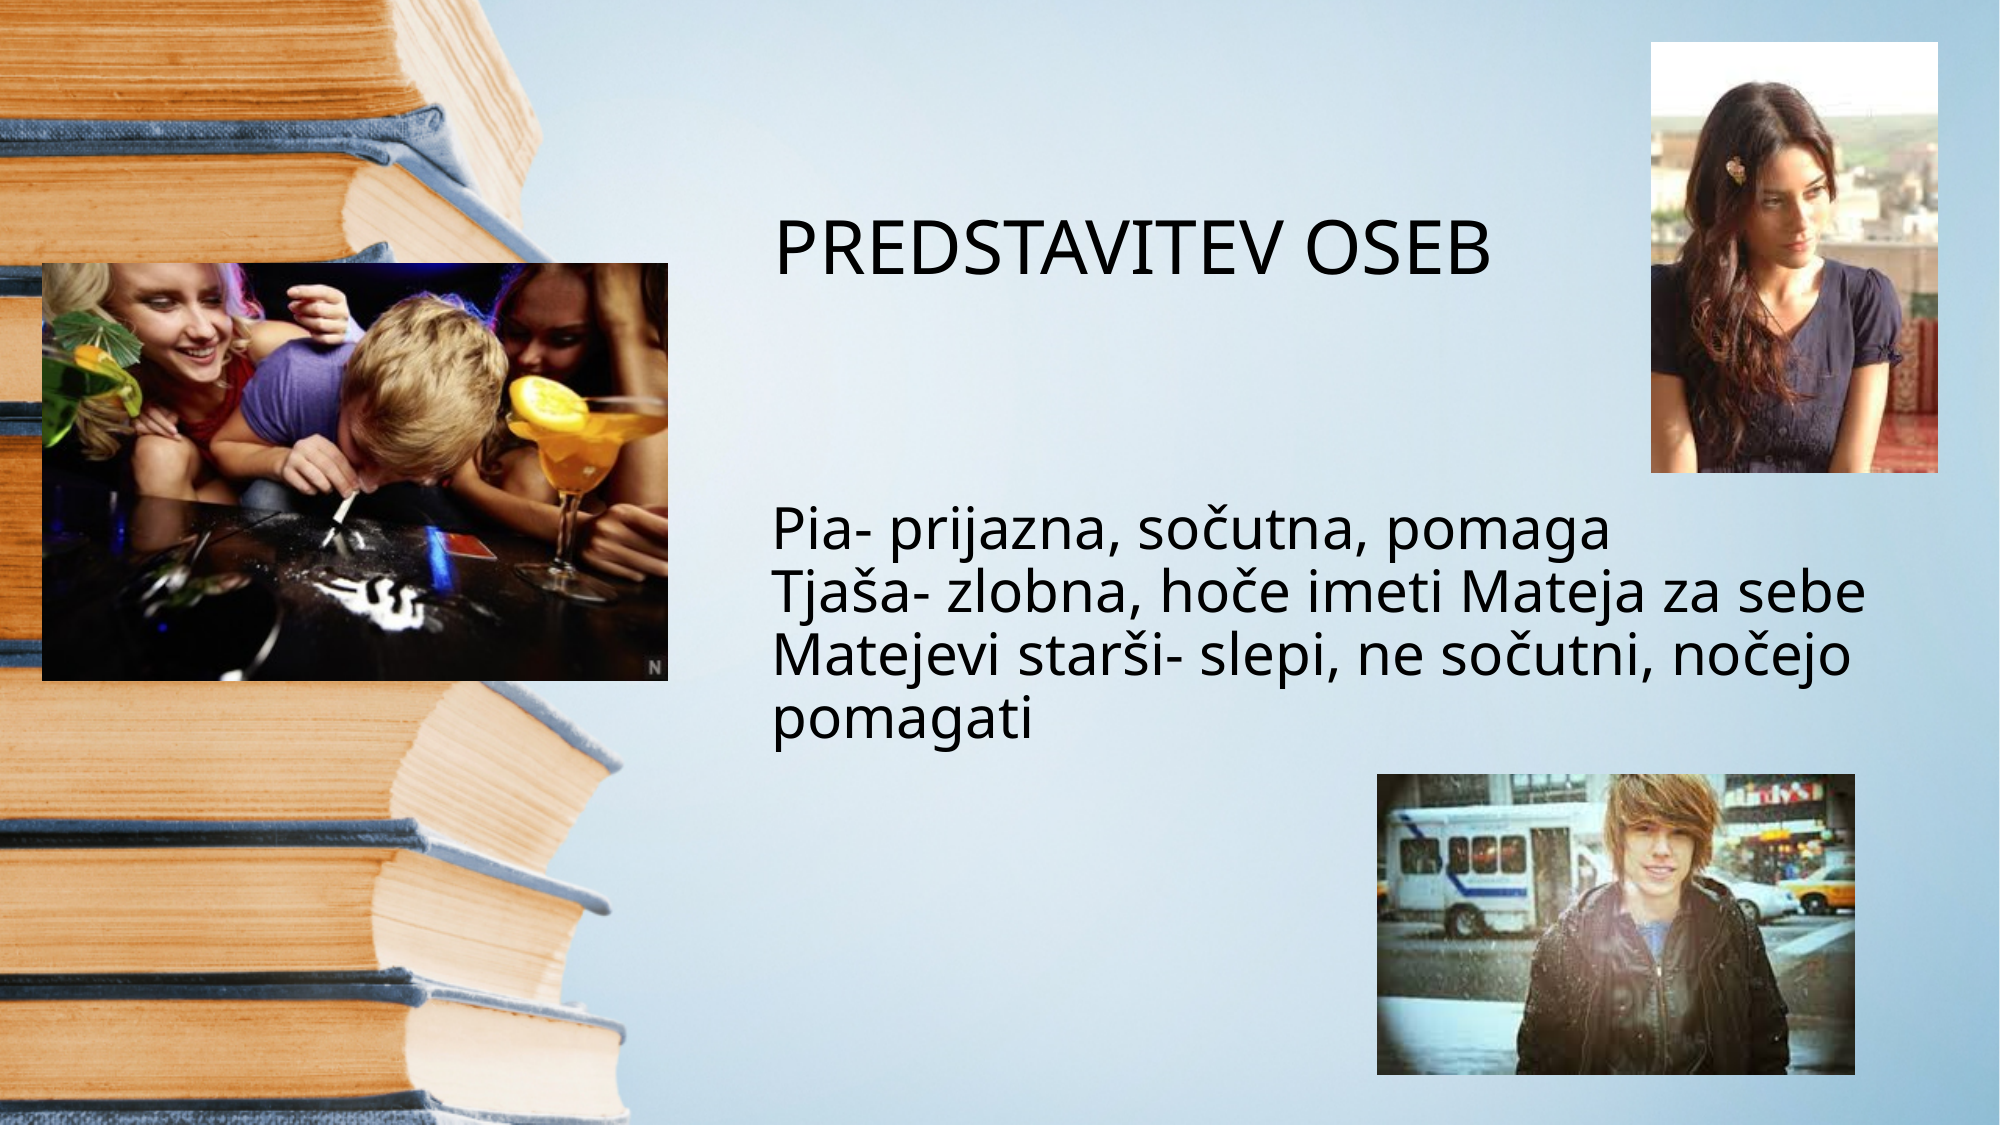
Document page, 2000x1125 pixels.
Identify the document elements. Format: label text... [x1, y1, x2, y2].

title Pia- prijazna, sočutna, pomaga Tjaša- zlobna, hoče imeti Mateja za sebe Matejevi starši- slepi, ne sočutni, nočejo pomagati [751, 373, 1902, 762]
subtitle PREDSTAVITEV OSEB [753, 196, 1651, 401]
picture [0, 0, 2000, 1125]
